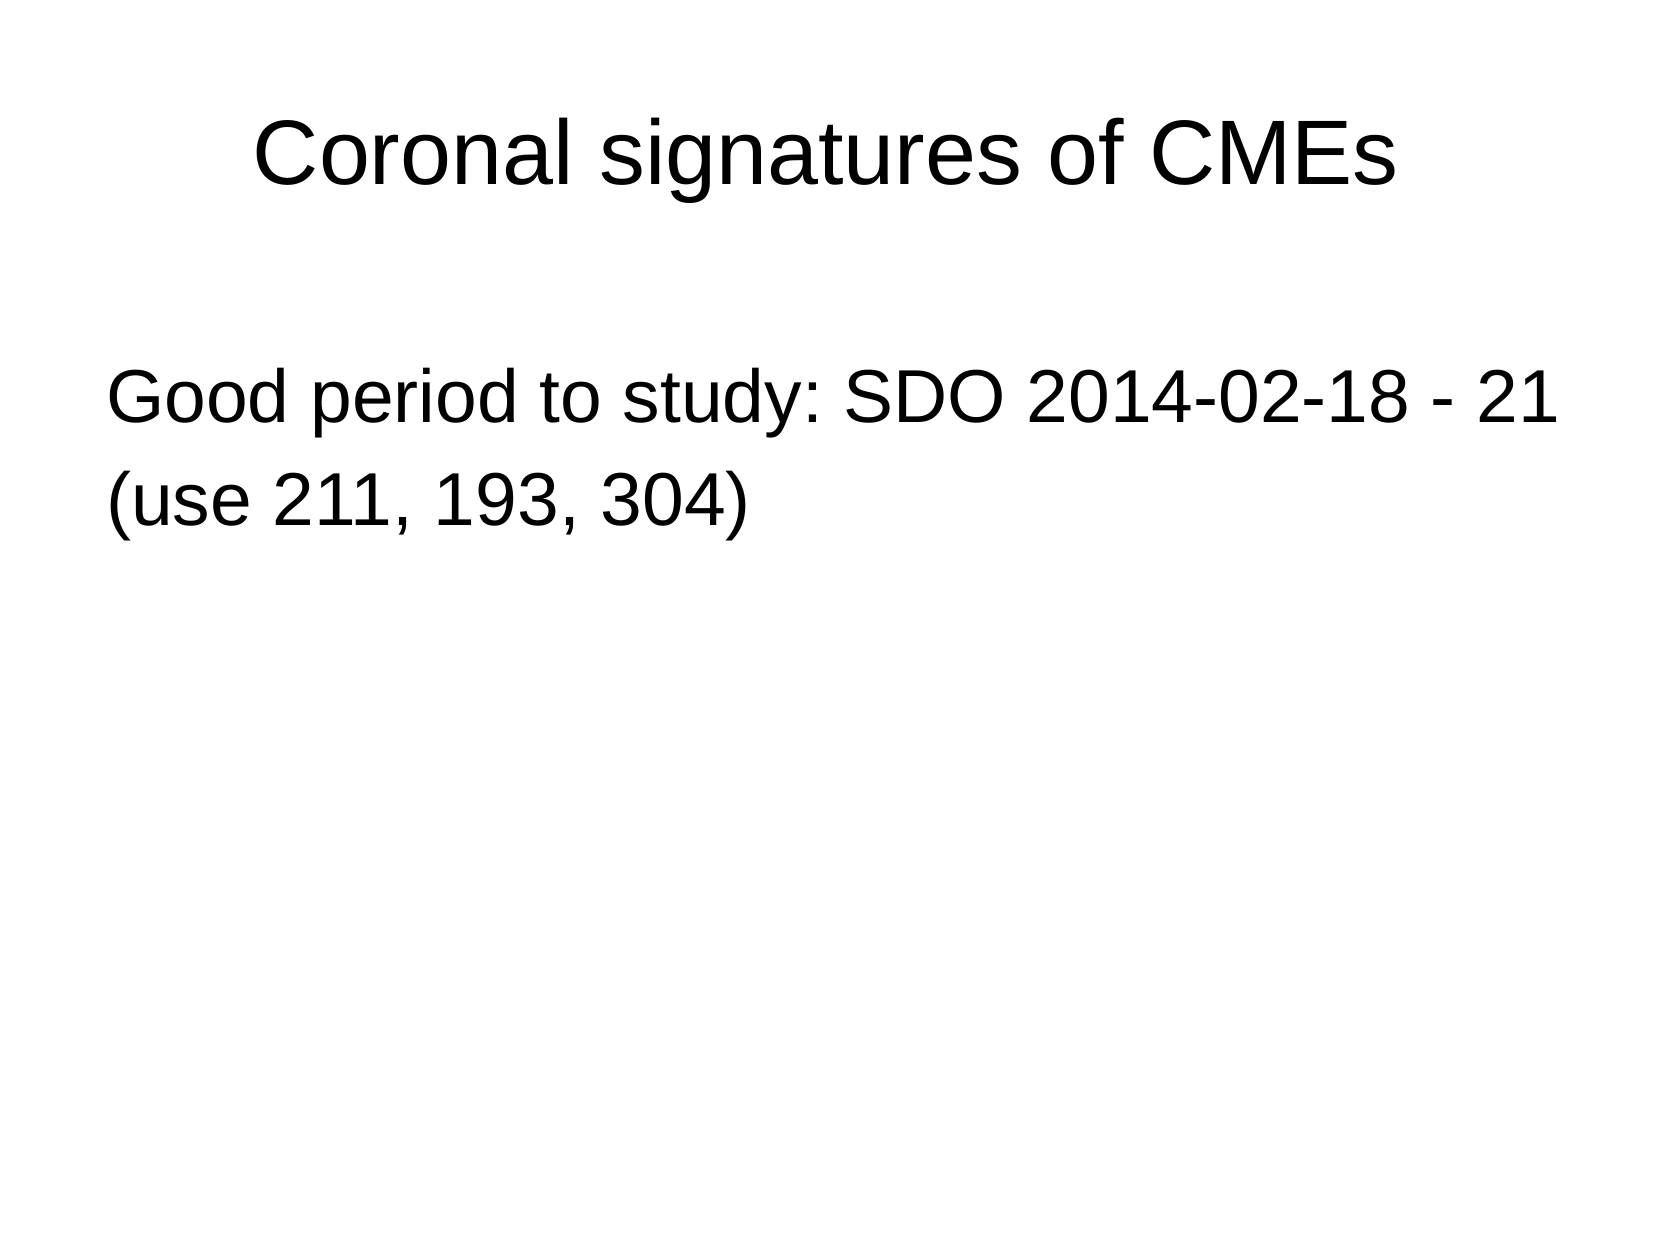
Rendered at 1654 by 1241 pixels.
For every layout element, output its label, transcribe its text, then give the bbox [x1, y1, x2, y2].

title Coronal signatures of CMEs [82, 49, 1571, 257]
list Good period to study: SDO 2014-02-18 - 21 (use 211, 193, 304) [35, 271, 1654, 1193]
